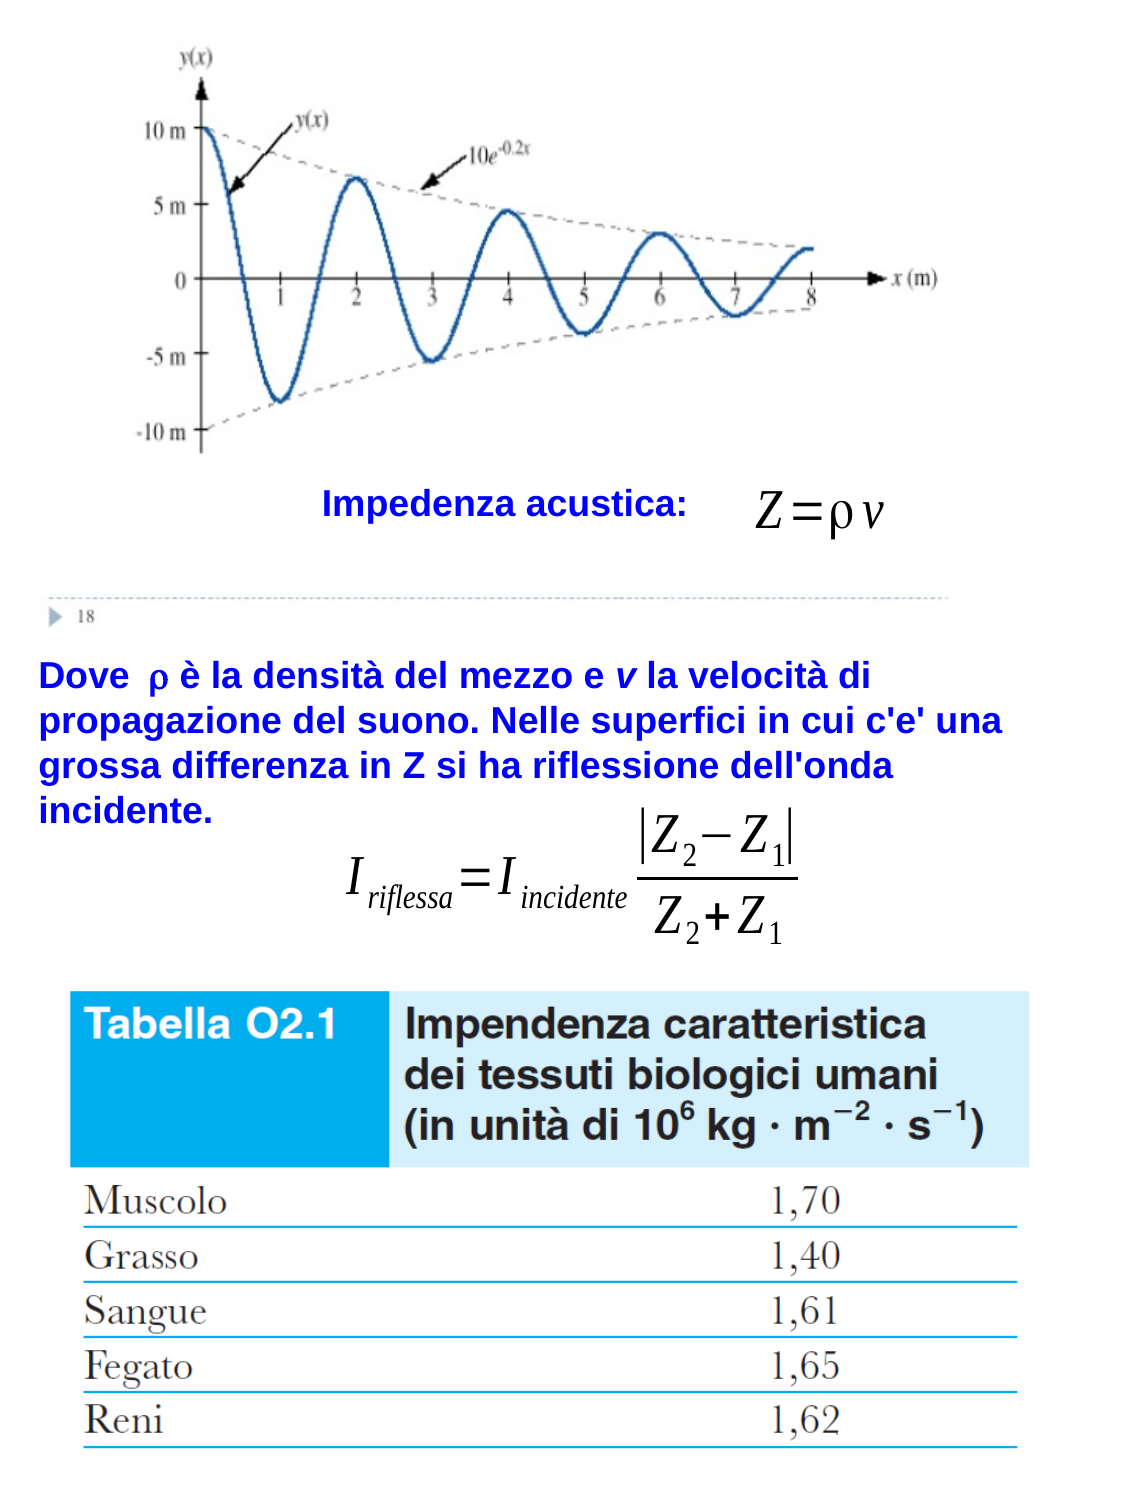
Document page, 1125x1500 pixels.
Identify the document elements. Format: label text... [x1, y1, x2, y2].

text_box Dove ρ è la densità del mezzo e v la velocità di propagazione del suono. Nelle superfici in cui c'e' una grossa differenza in Z si ha riflessione dell'onda incidente. [23, 643, 1087, 839]
picture [0, 0, 997, 654]
text_box Impedenza acustica: [307, 471, 1099, 532]
picture [0, 956, 1125, 1500]
chart [330, 803, 813, 953]
chart [742, 478, 898, 544]
